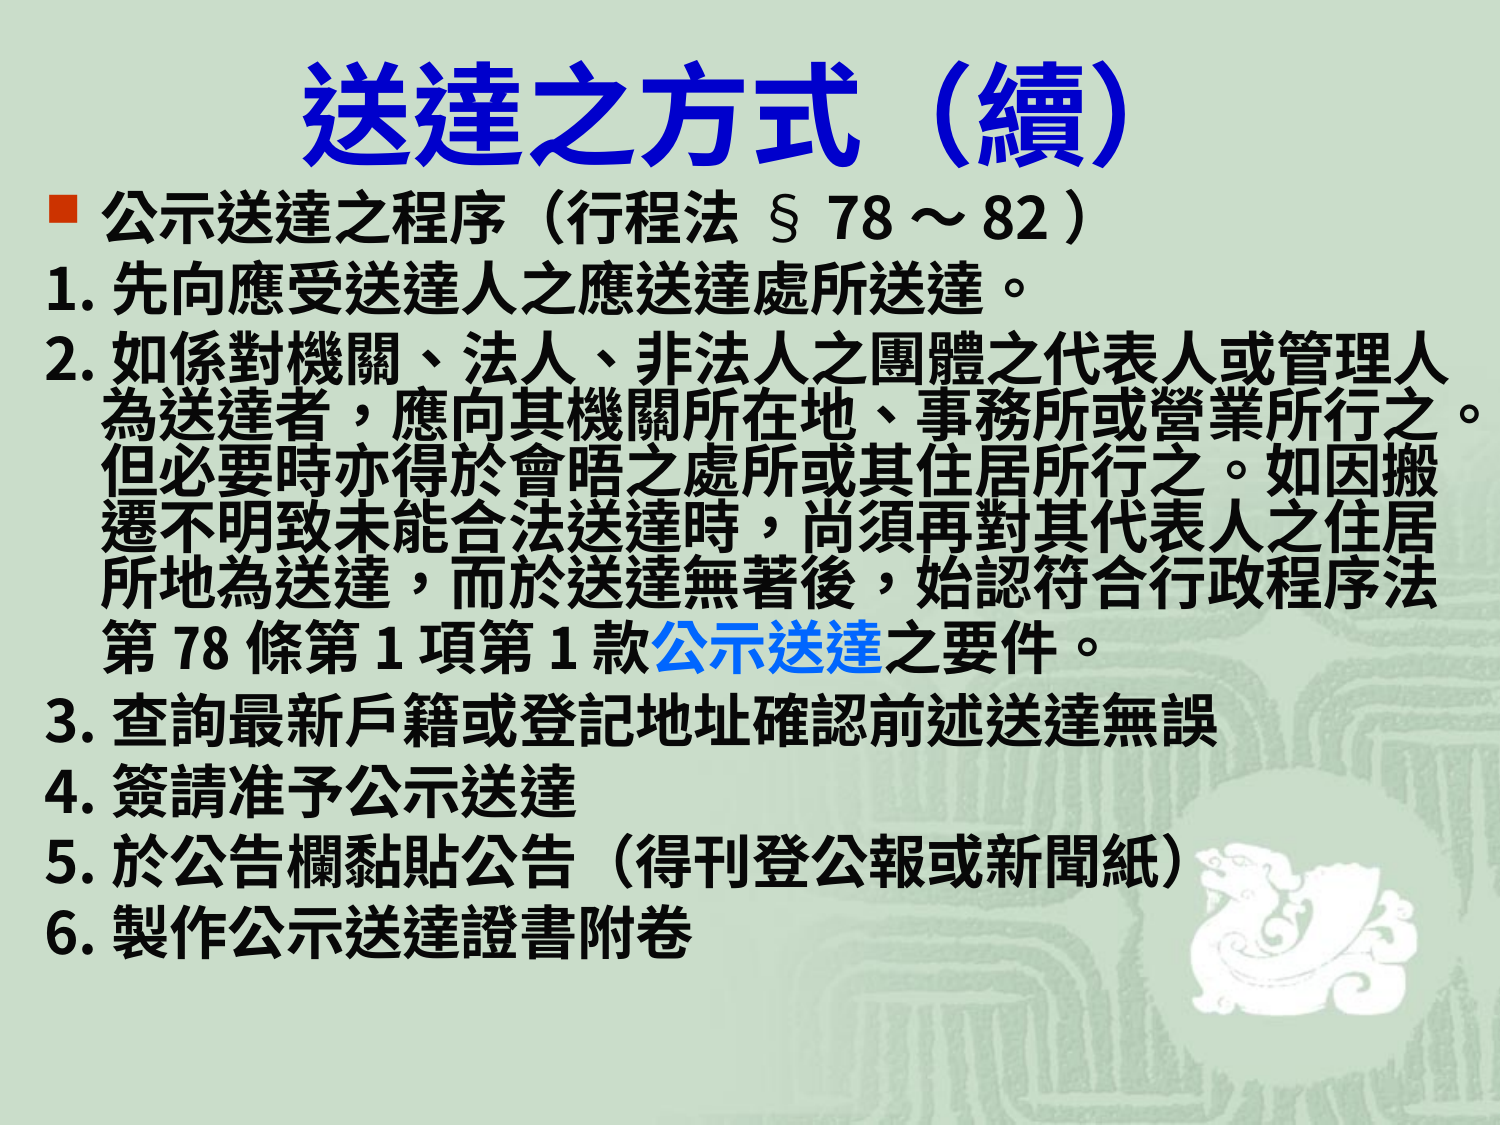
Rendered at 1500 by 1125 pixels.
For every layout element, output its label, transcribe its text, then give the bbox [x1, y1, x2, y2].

title 送達之方式（續） [112, 37, 1388, 187]
list 公示送達之程序（行程法§ 78～82） 1.先向應受送達人之應送達處所送達。 2.如係對機關、法人、非法人之團體之代表人或管理人為送達者，應向其機關所在地、事務所或營業所行之。但必要時亦得於會晤之處所或其住居所行之。如因搬遷不明致未能合法送達時，尚須再對其代表人之住居所地為送達，而於送達無著後，始認符合行政程序法第78條第1項第1款公示送達之要件。 3.查詢最新戶籍或登記地址確認前述送達無誤 4.簽請准予公示送達 5.於公告欄黏貼公告（得刊登公報或新聞紙） 6.製作公示送達證書附卷 [29, 187, 1471, 975]
picture [0, 0, 1500, 1125]
